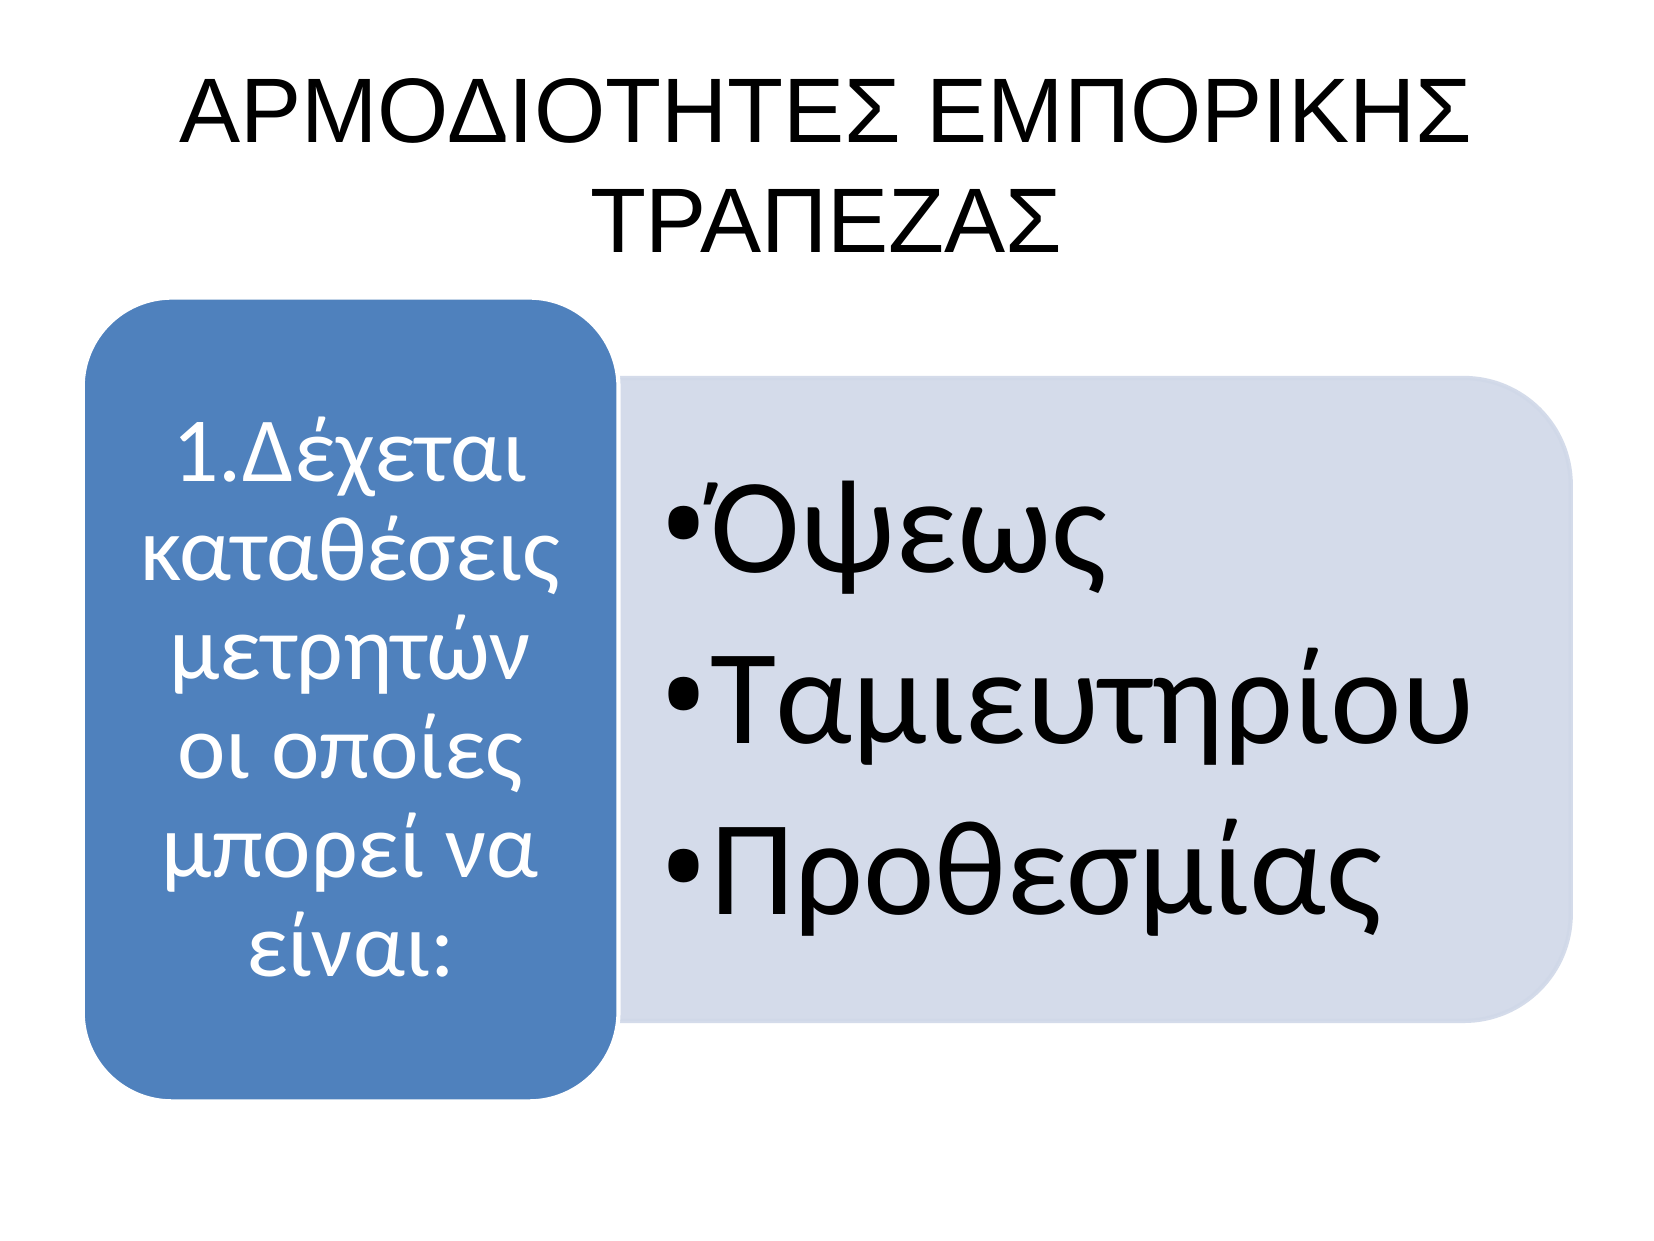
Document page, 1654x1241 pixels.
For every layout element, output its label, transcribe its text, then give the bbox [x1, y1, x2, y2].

title ΑΡΜΟΔΙΟΤΗΤΕΣ ΕΜΠΟΡΙΚΗΣ ΤΡΑΠΕΖΑΣ [82, 50, 1571, 256]
text_box 1.Δέχεται καταθέσεις μετρητών οι οποίες μπορεί να είναι: [82, 297, 619, 1102]
text_box Όψεως Ταμιευτηρίου Προθεσμίας [619, 377, 1571, 1021]
